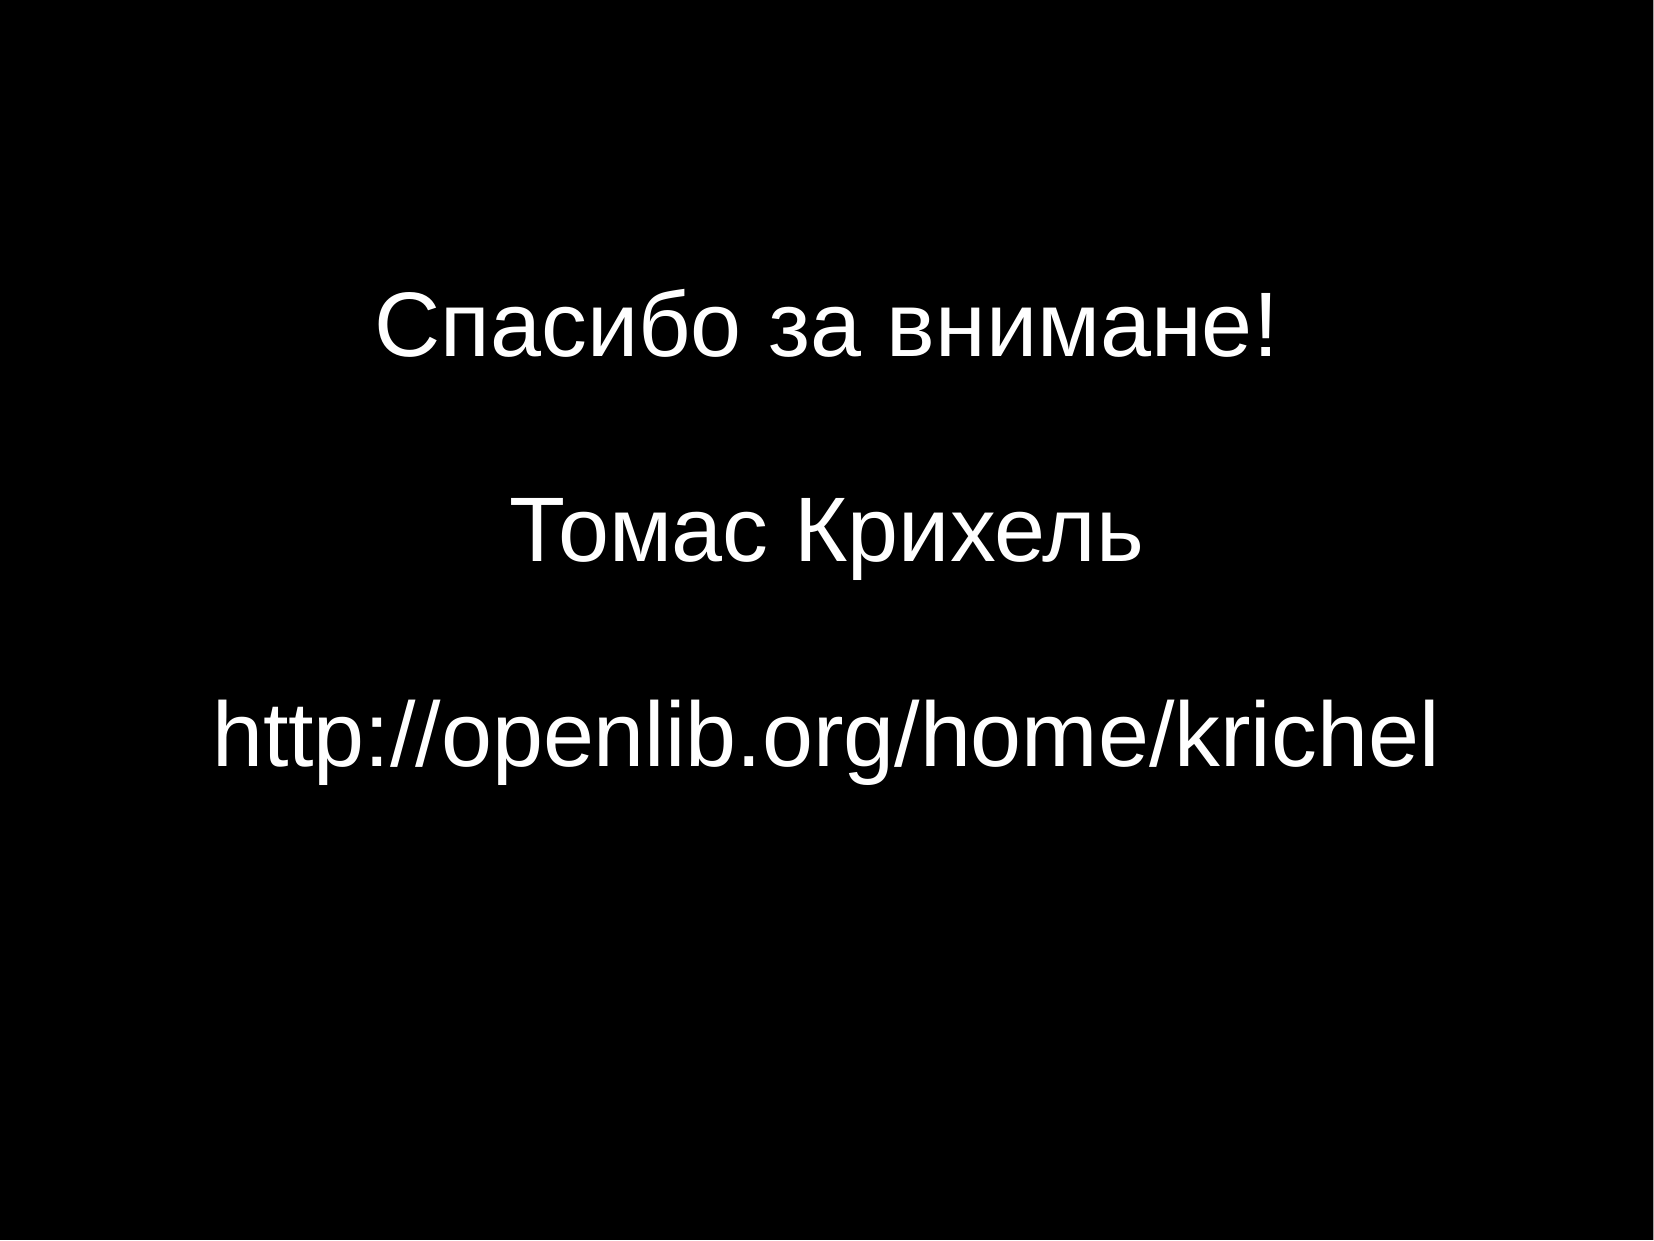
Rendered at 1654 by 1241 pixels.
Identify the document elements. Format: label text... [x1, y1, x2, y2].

subtitle Спасибо за внимане! Томас Крихель http://openlib.org/home/krichel [82, 49, 1571, 1010]
